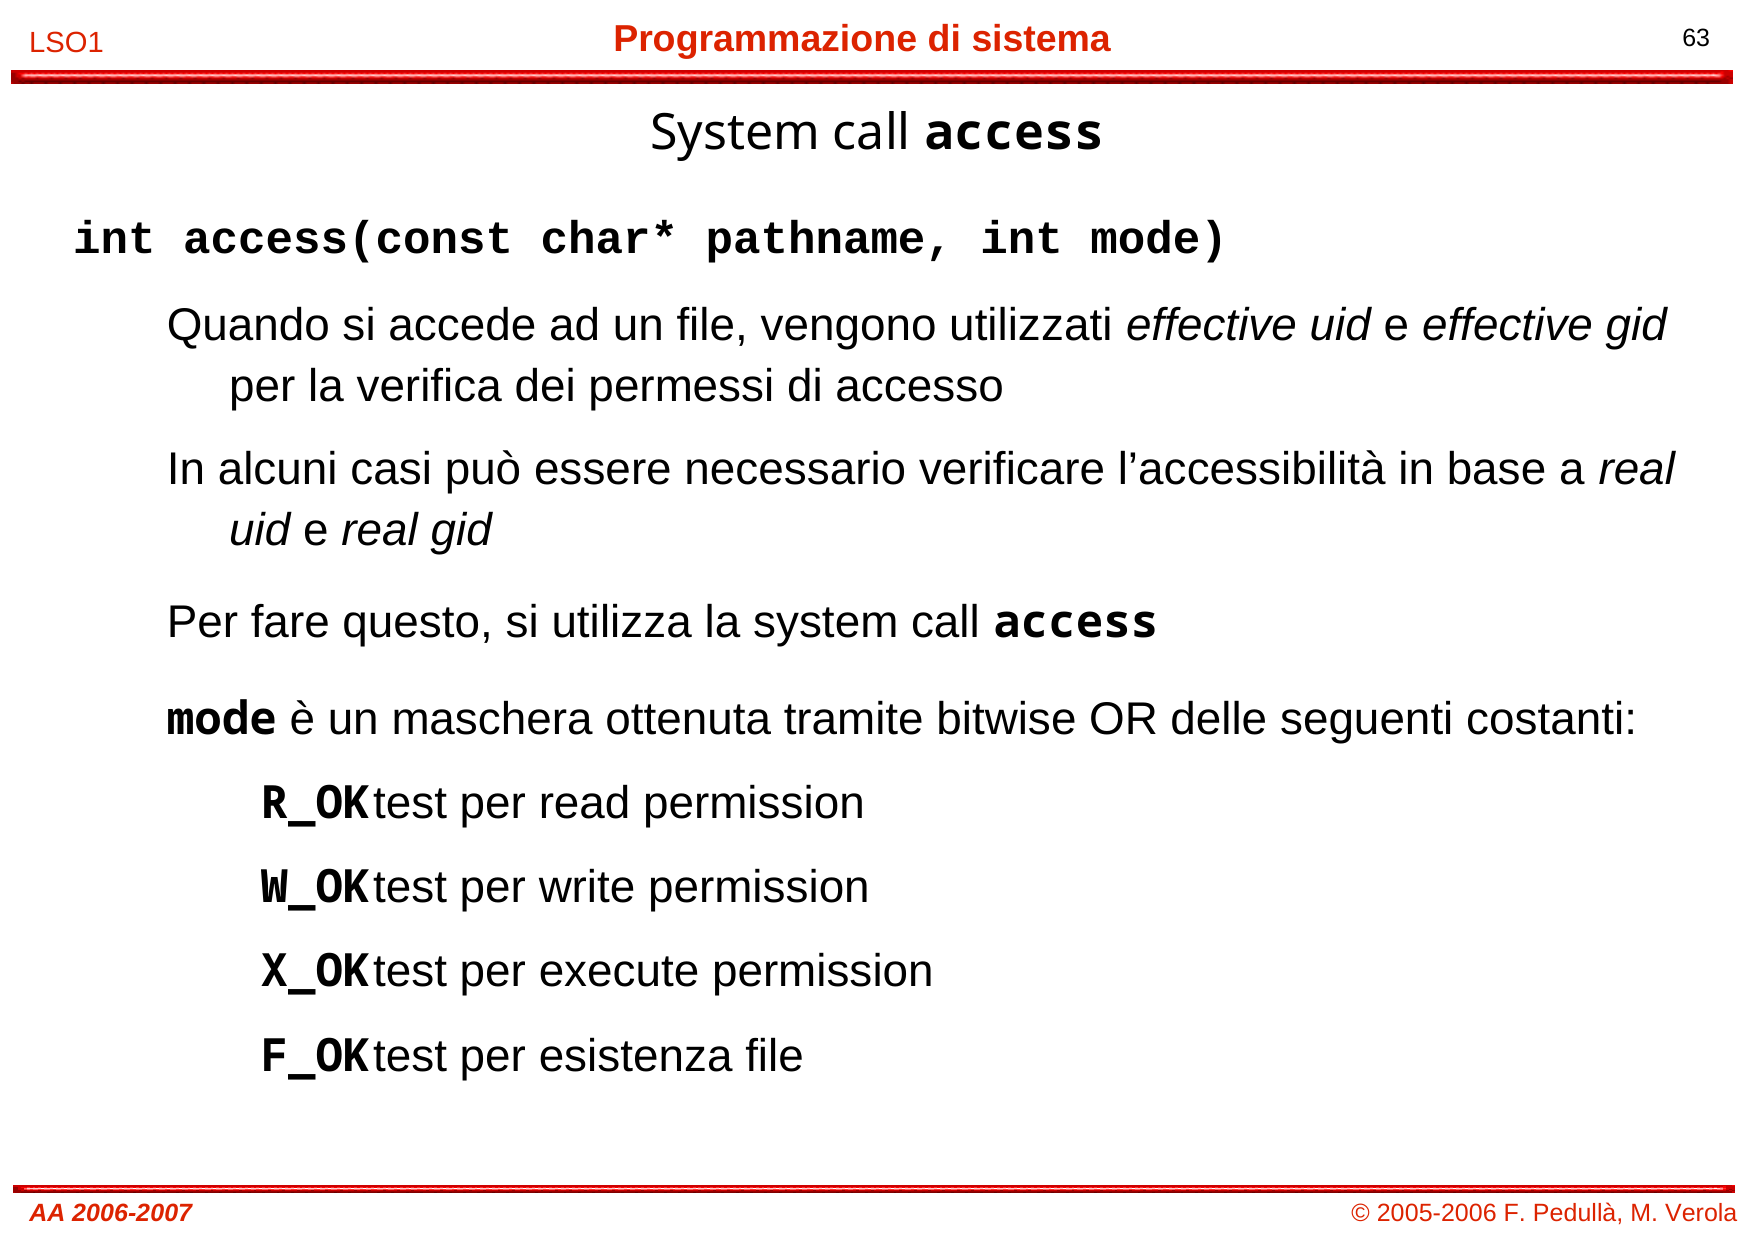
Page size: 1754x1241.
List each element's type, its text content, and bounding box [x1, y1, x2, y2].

picture [11, 70, 1733, 84]
picture [13, 1185, 1735, 1193]
title System call access [436, 84, 1319, 180]
list int access(const char* pathname, int mode) Quando si accede ad un file, vengono utilizzati effective uid e effective gid per la verifica dei permessi di accesso In alcuni casi può essere necessario verificare l’accessibilità in base a real uid e real gid Per fare questo, si utilizza la system call access mode è un maschera ottenuta tramite bitwise OR delle seguenti costanti: R_OK test per read permission W_OK test per write permission X_OK test per execute permission F_OK test per esistenza file [58, 204, 1696, 1119]
